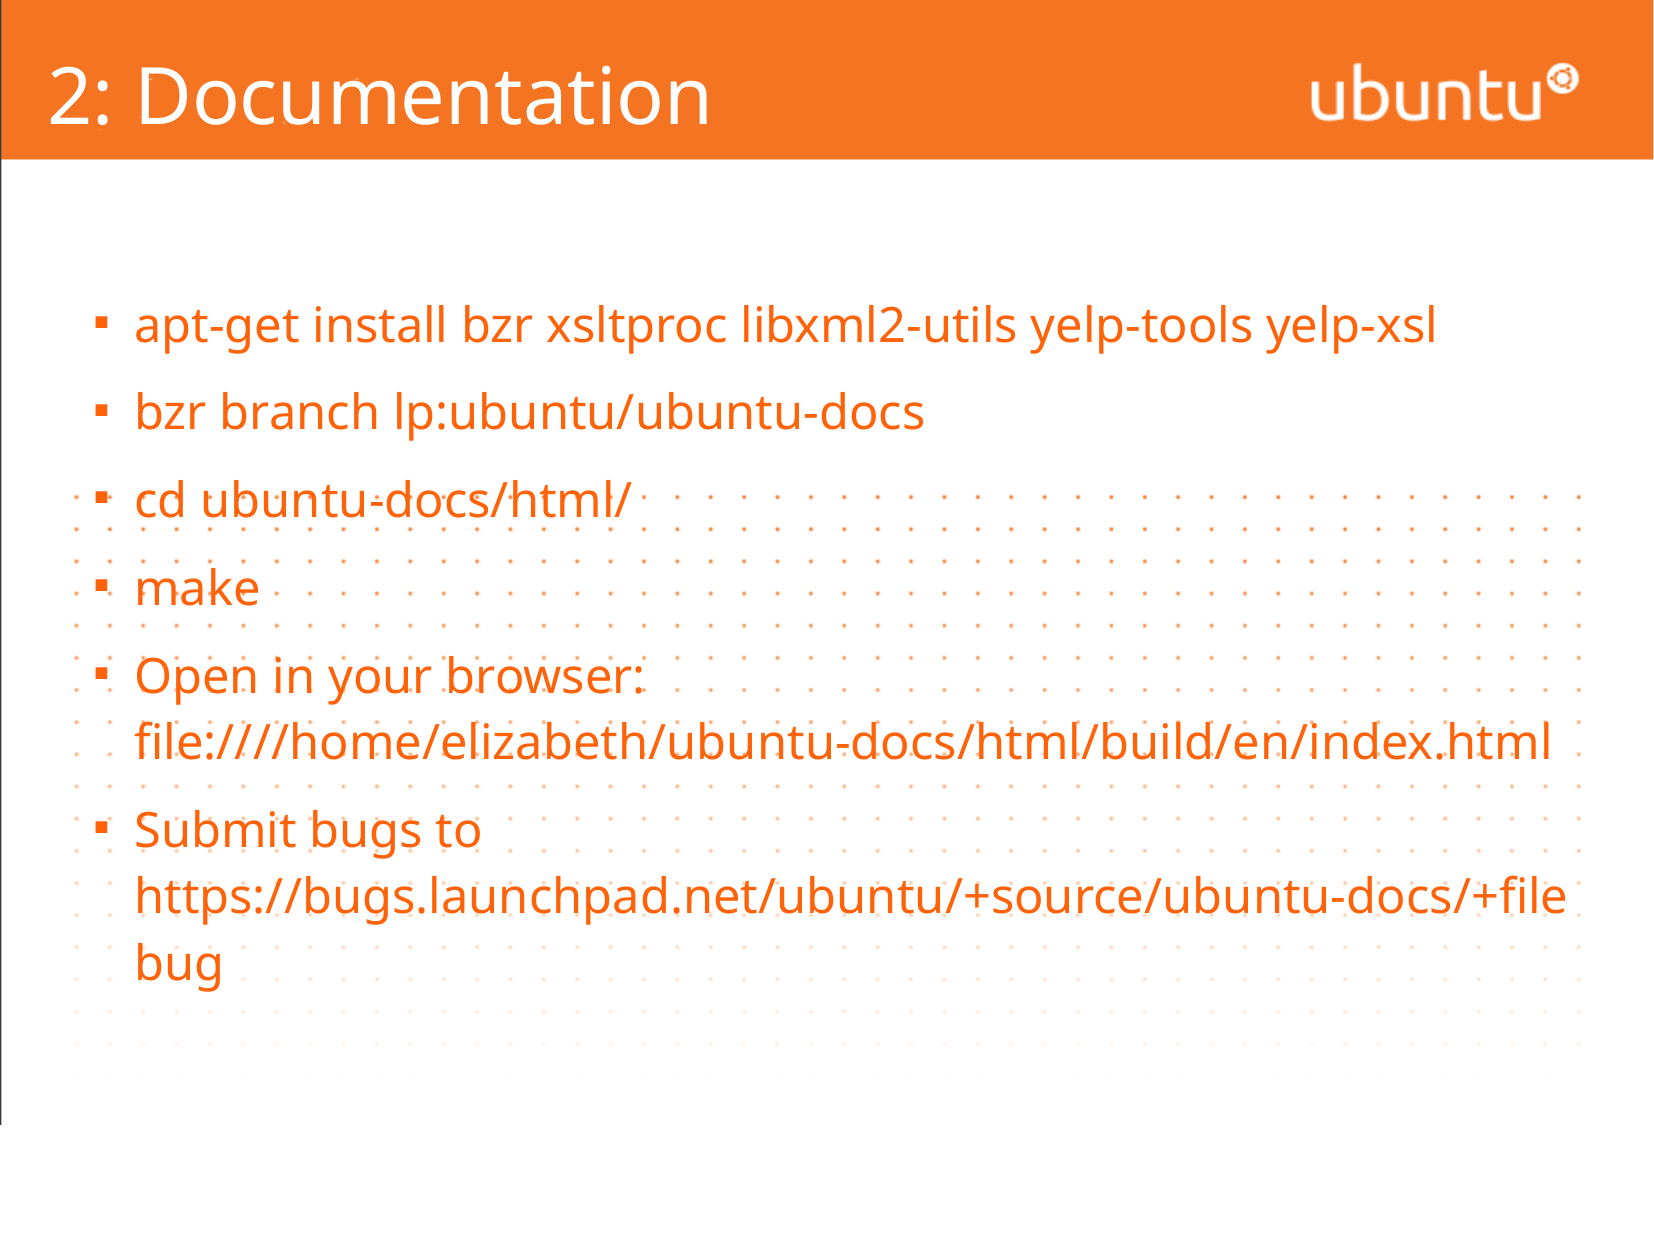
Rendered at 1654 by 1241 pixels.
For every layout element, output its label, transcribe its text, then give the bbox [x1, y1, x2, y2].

title 2: Documentation [47, 29, 1276, 158]
list apt-get install bzr xsltproc libxml2-utils yelp-tools yelp-xsl bzr branch lp:ubuntu/ubuntu-docs cd ubuntu-docs/html/ make Open in your browser: file:////home/elizabeth/ubuntu-docs/html/build/en/index.html Submit bugs to https://bugs.launchpad.net/ubuntu/+source/ubuntu-docs/+filebug [82, 290, 1571, 1010]
picture [0, 0, 1654, 1125]
